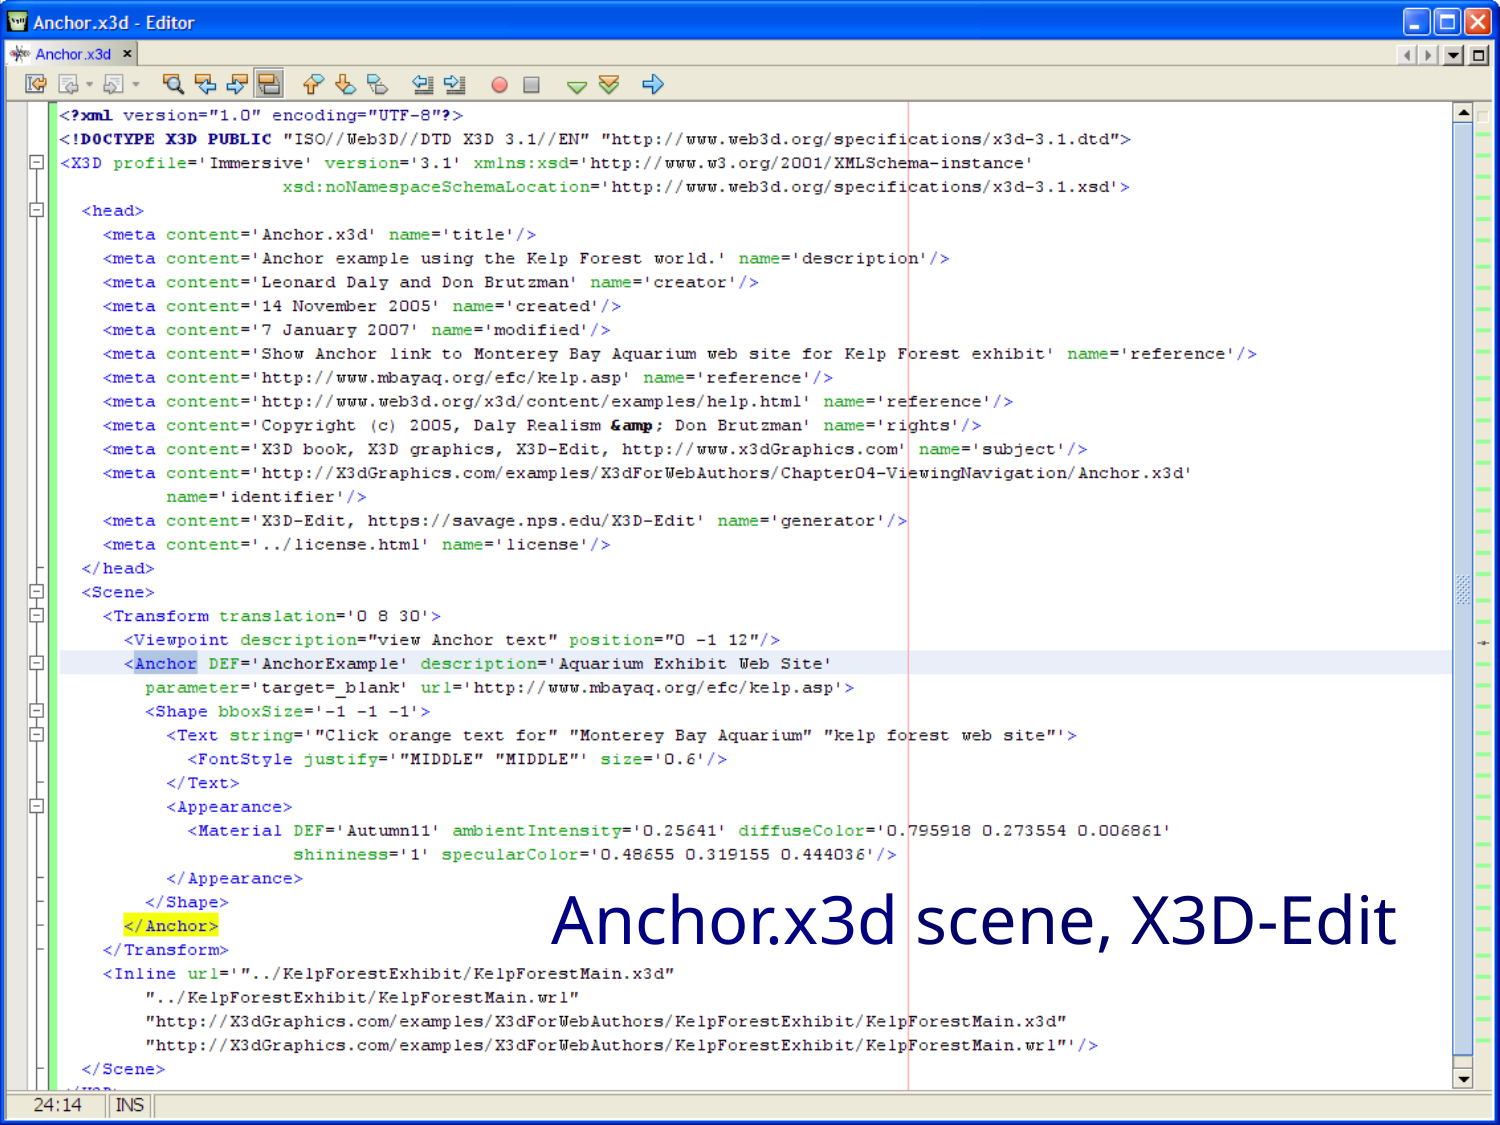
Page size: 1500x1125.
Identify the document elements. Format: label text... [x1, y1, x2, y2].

title Anchor.x3d scene, X3D-Edit [487, 824, 1463, 1013]
picture [0, 0, 1500, 1125]
